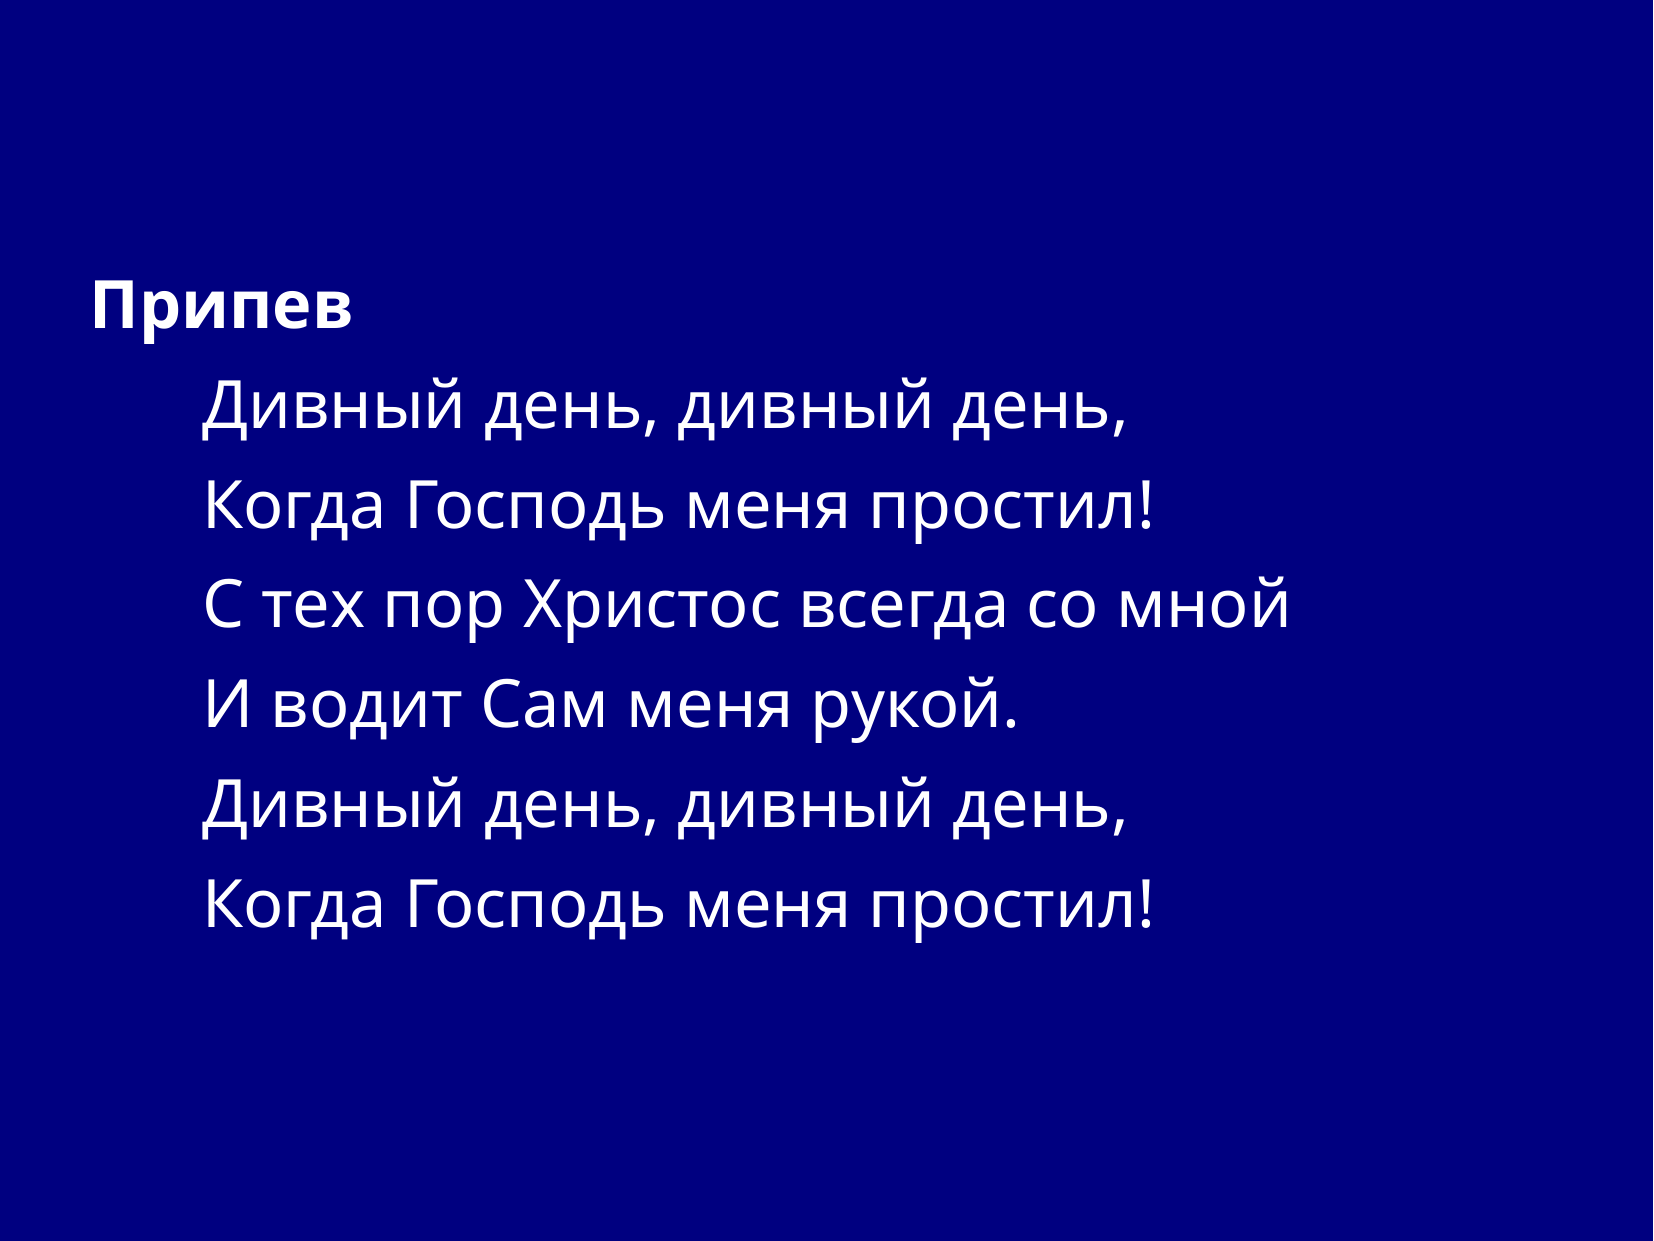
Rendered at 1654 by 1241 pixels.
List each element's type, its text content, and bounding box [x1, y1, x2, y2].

text_box Припев Дивный день, дивный день, Когда Господь меня простил! С тех пор Христос всегда со мной И водит Сам меня рукой. Дивный день, дивный день, Когда Господь меня простил! [75, 150, 1576, 1163]
